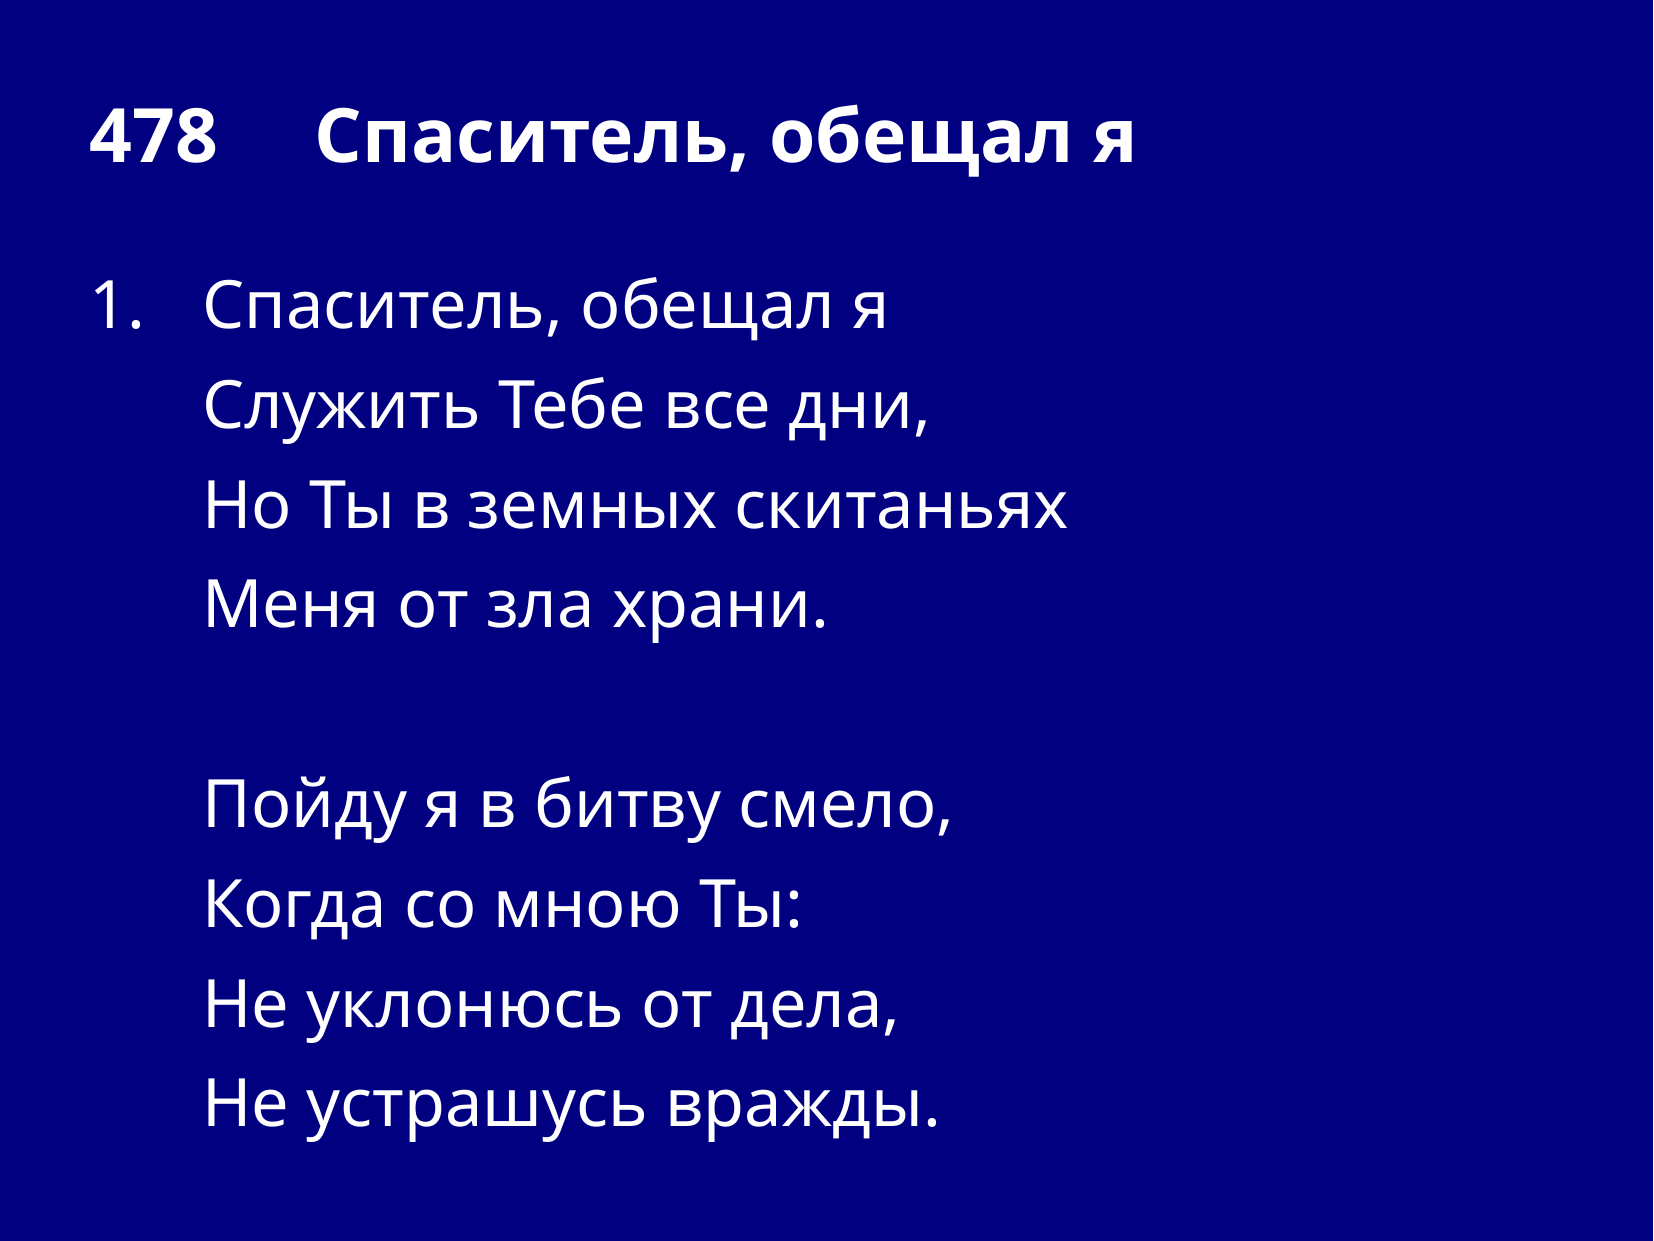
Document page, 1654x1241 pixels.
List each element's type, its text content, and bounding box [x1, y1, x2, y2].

text_box 478 Спаситель, обещал я [75, 75, 1576, 188]
text_box 1. Спаситель, обещал я Служить Тебе все дни, Но Ты в земных скитаньях Меня от зла храни. Пойду я в битву смело, Когда со мною Ты: Не уклонюсь от дела, Не устрашусь вражды. [75, 188, 1576, 1163]
